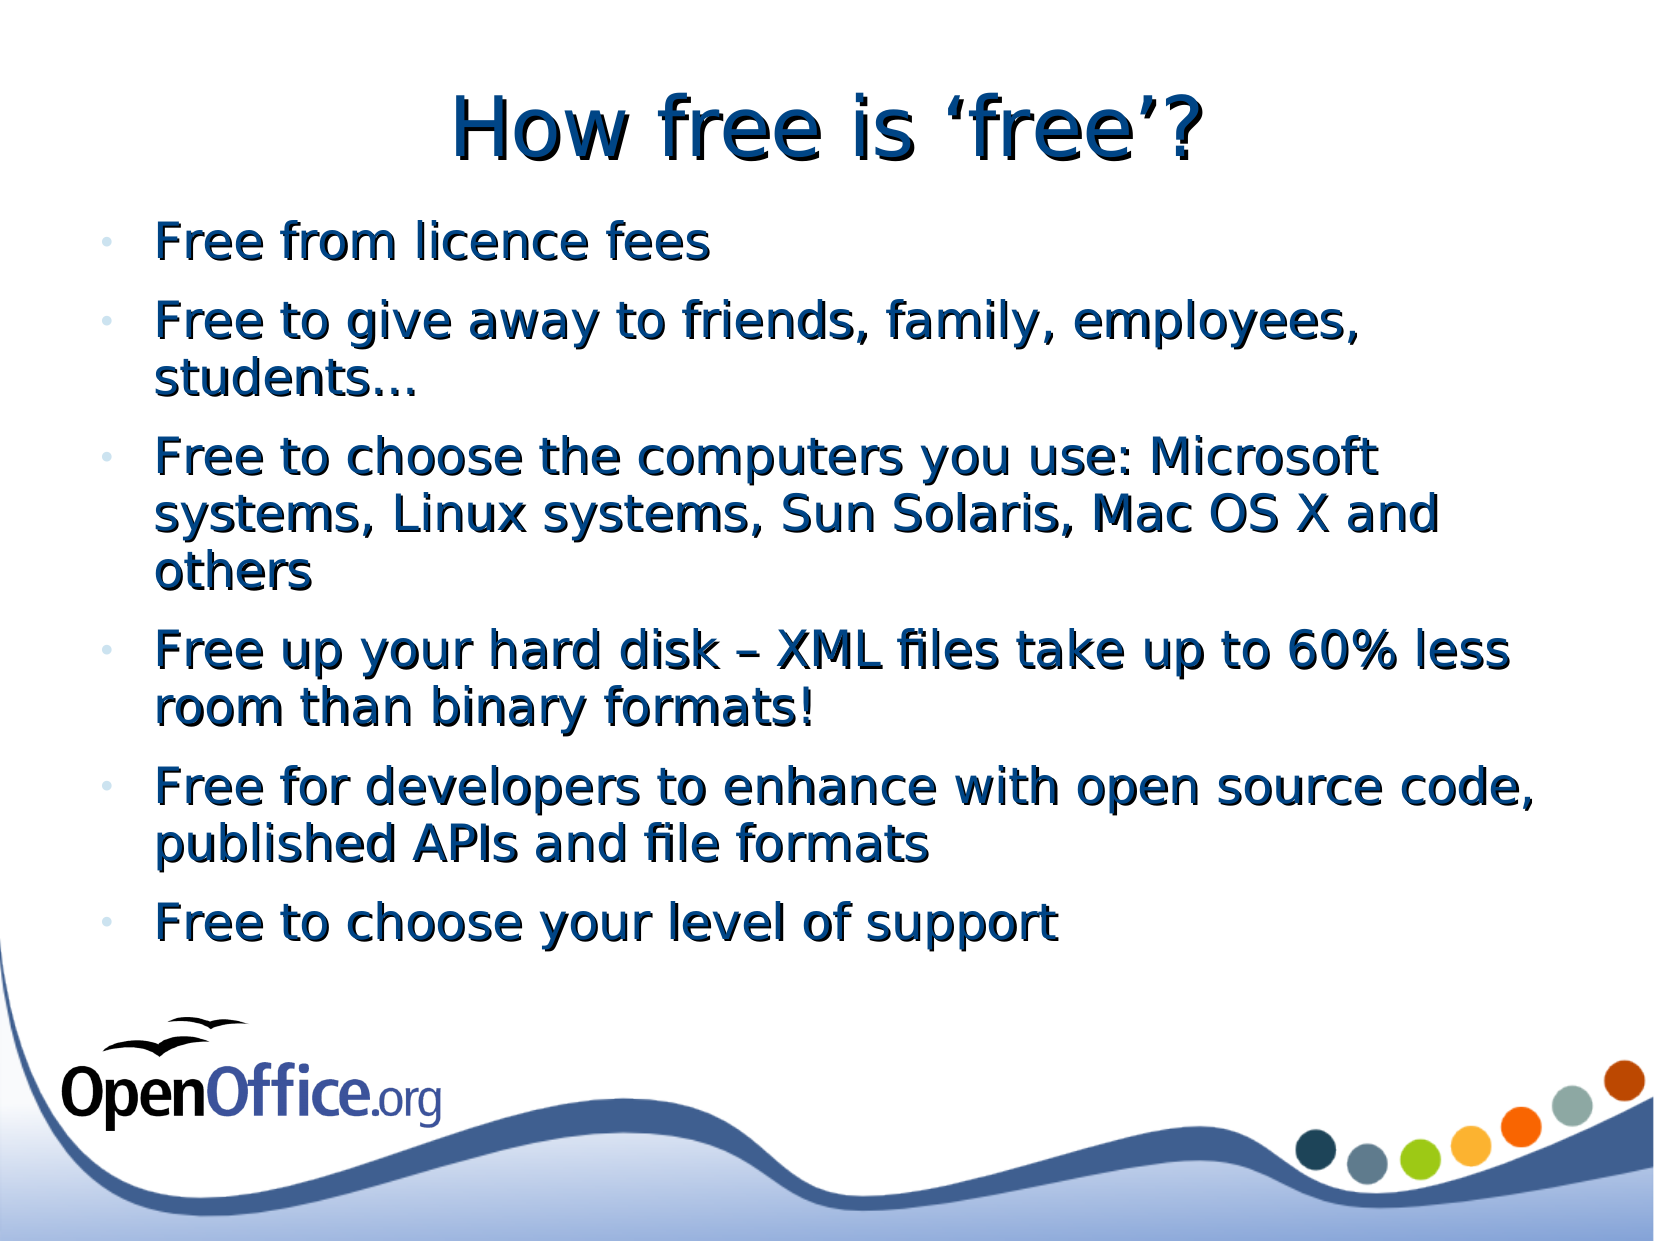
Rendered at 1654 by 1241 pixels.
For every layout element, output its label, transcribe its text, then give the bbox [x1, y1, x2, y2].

picture [0, 938, 1654, 1241]
list Free from licence fees Free to give away to friends, family, employees, students... Free to choose the computers you use: Microsoft systems, Linux systems, Sun Solaris, Mac OS X and others Free up your hard disk – XML files take up to 60% less room than binary formats! Free for developers to enhance with open source code, published APIs and file formats Free to choose your level of support [82, 212, 1571, 1070]
title How free is ‘free’? [82, 49, 1571, 208]
